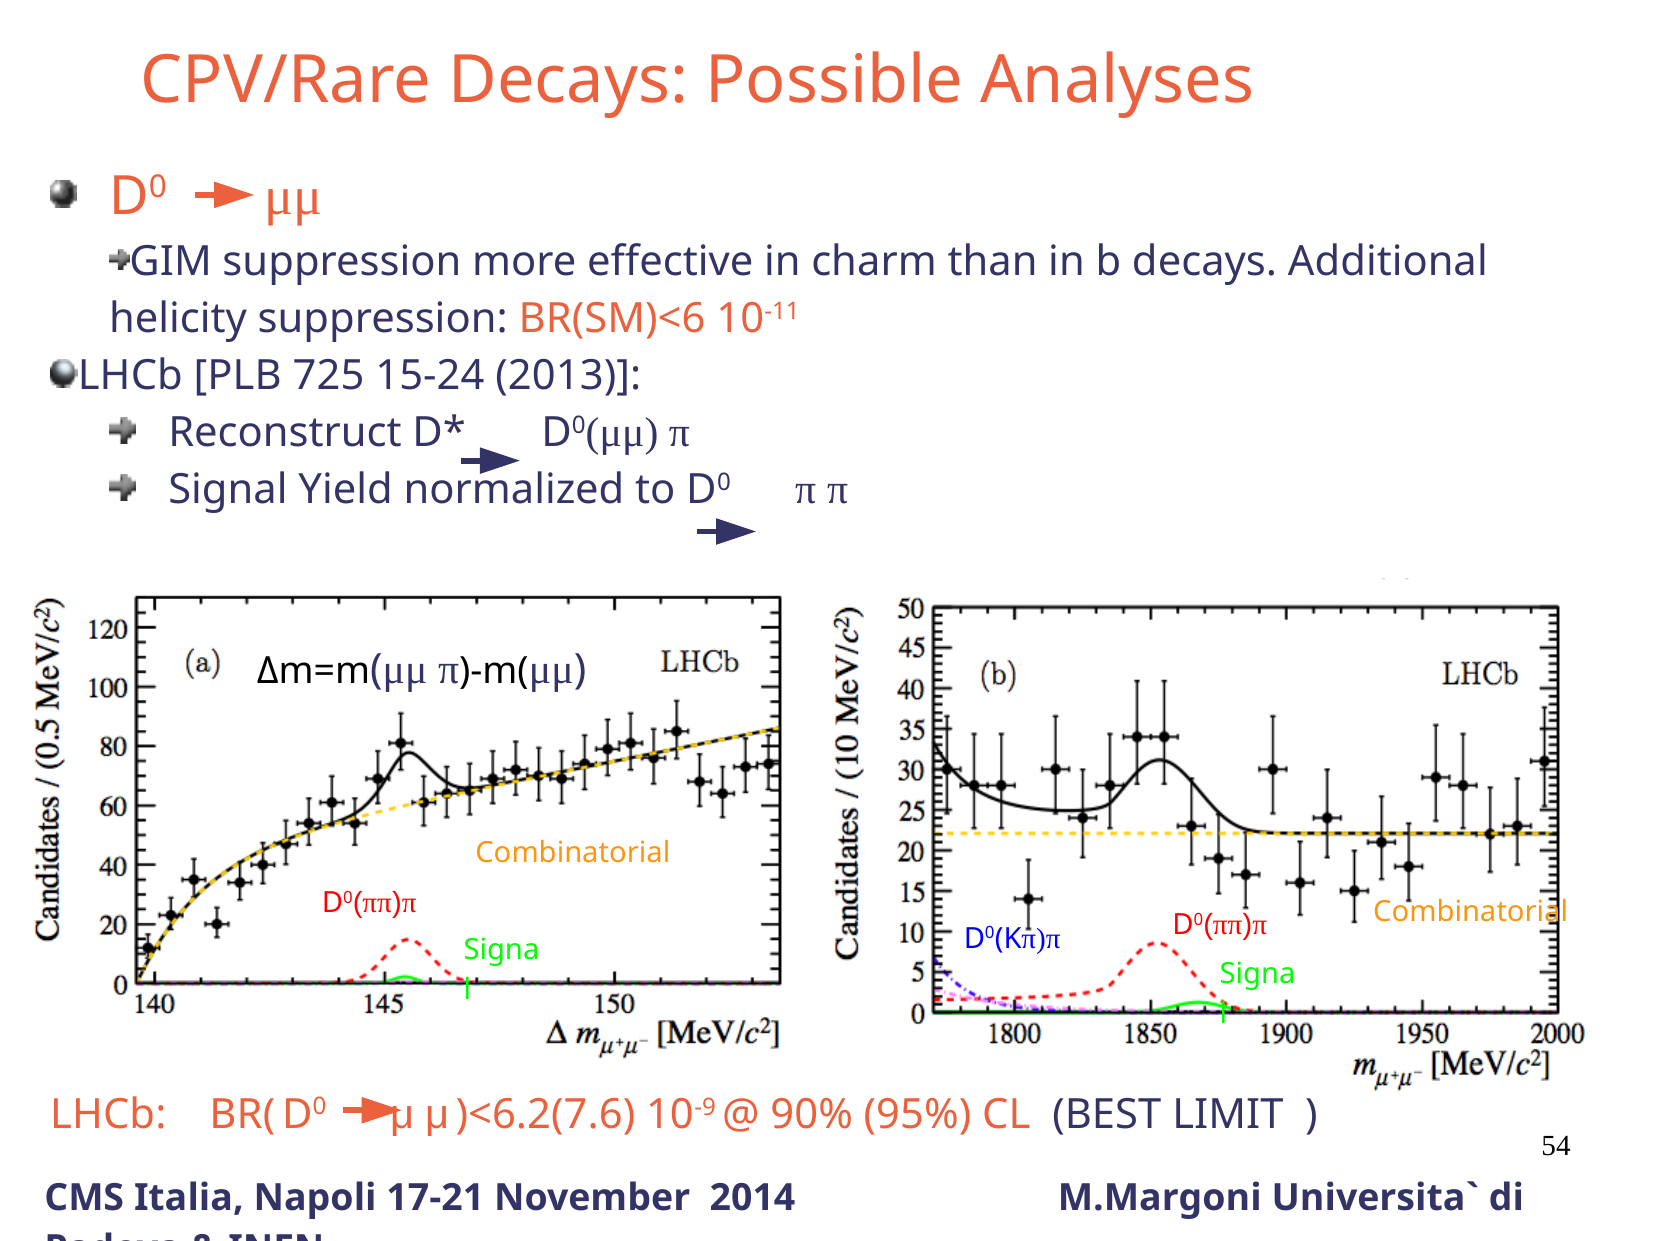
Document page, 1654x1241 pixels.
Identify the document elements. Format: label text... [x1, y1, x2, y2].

text_box LHCb: BR( D0 μ μ )<6.2(7.6) 10-9 @ 90% (95%) CL (BEST LIMIT ) [35, 1063, 1501, 1204]
text_box Δm=m(μμ π)-m(μμ) [242, 631, 680, 712]
text_box CPV/Rare Decays: Possible Analyses [17, 23, 1654, 150]
text_box D0(ππ)π [1157, 896, 1287, 957]
text_box D0(ππ)π [307, 874, 436, 935]
text_box Signal [1204, 944, 1314, 1005]
text_box Signal [448, 921, 558, 982]
picture [0, 549, 1654, 1111]
text_box Combinatorial [1358, 850, 1585, 911]
text_box CMS Italia, Napoli 17-21 November 2014 M.Margoni Universita` di Padova & INFN [29, 1163, 1625, 1237]
text_box D0(Kπ)π [948, 909, 1087, 970]
text_box Combinatorial [460, 791, 687, 852]
text_box D0 μμ GIM suppression more effective in charm than in b decays. Additional helicity suppression: BR(SM)<6 10-11 LHCb [PLB 725 15-24 (2013)]: Reconstruct D* D0(μμ) π Signal Yield normalized to D0 π π [35, 149, 1630, 578]
